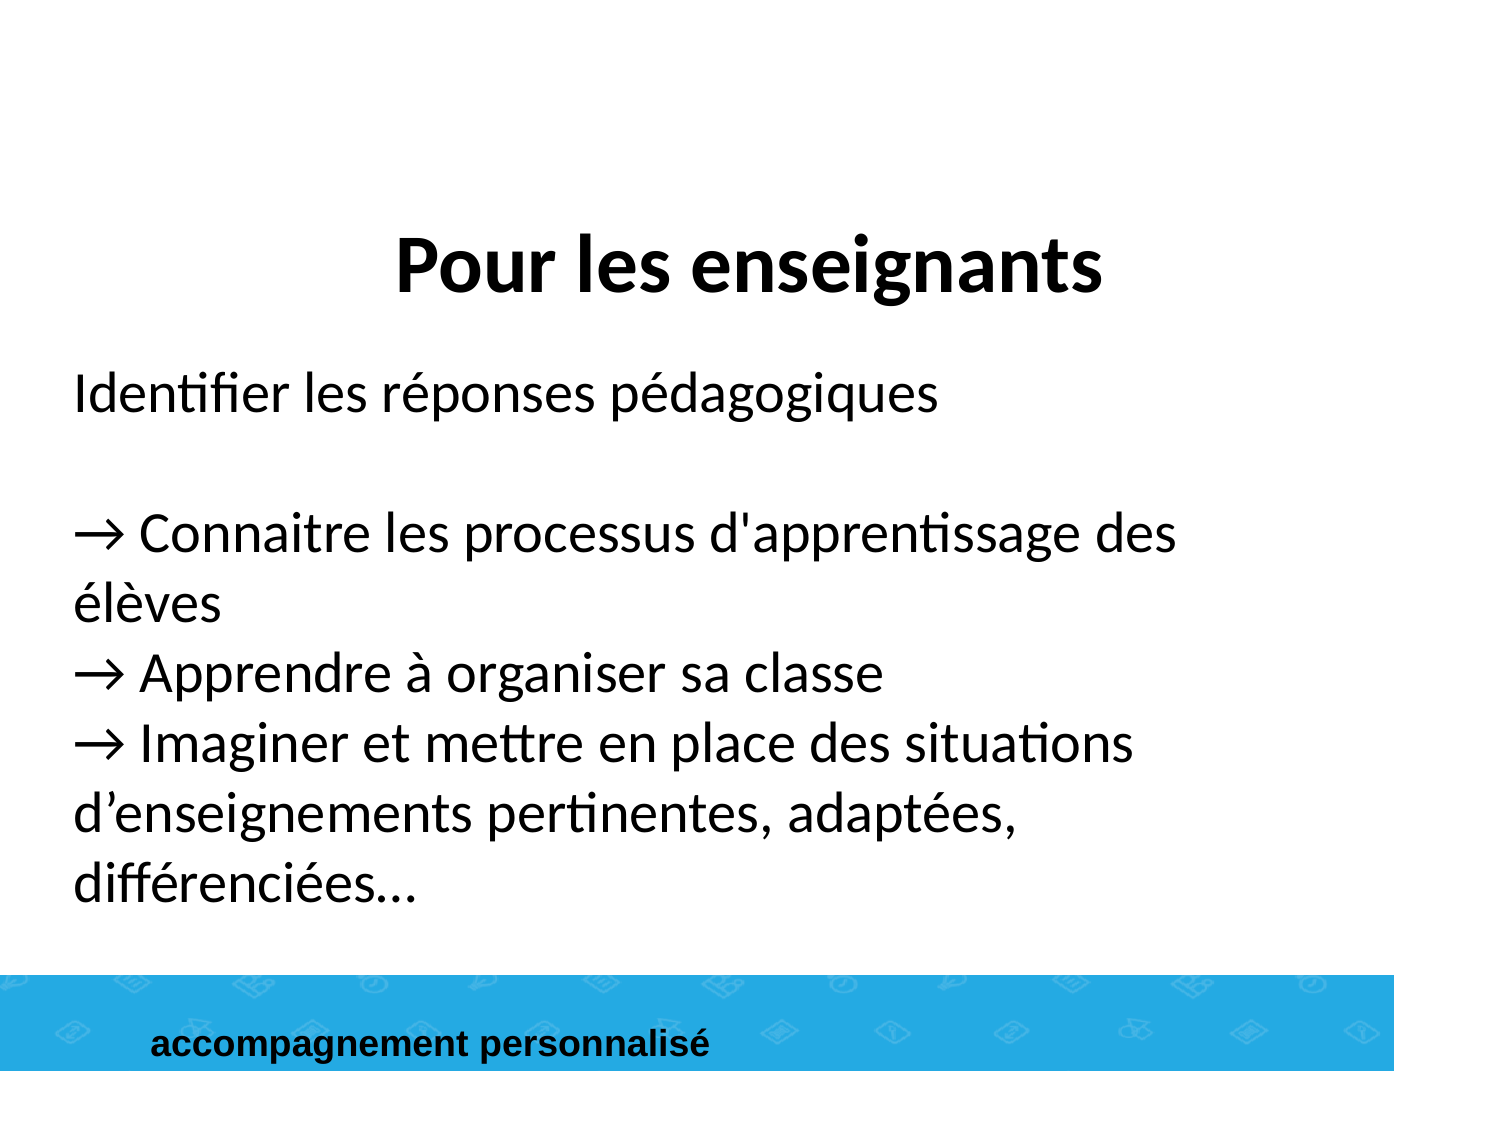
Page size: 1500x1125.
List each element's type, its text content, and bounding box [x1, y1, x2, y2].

title Pour les enseignants [112, 202, 1388, 463]
picture [0, 975, 1394, 1071]
text_box Identifier les réponses pédagogiques → Connaitre les processus d'apprentissage des élèves → Apprendre à organiser sa classe → Imaginer et mettre en place des situations d’enseignements pertinentes, adaptées, différenciées… [59, 346, 1288, 922]
text_box accompagnement personnalisé [135, 1011, 1353, 1072]
